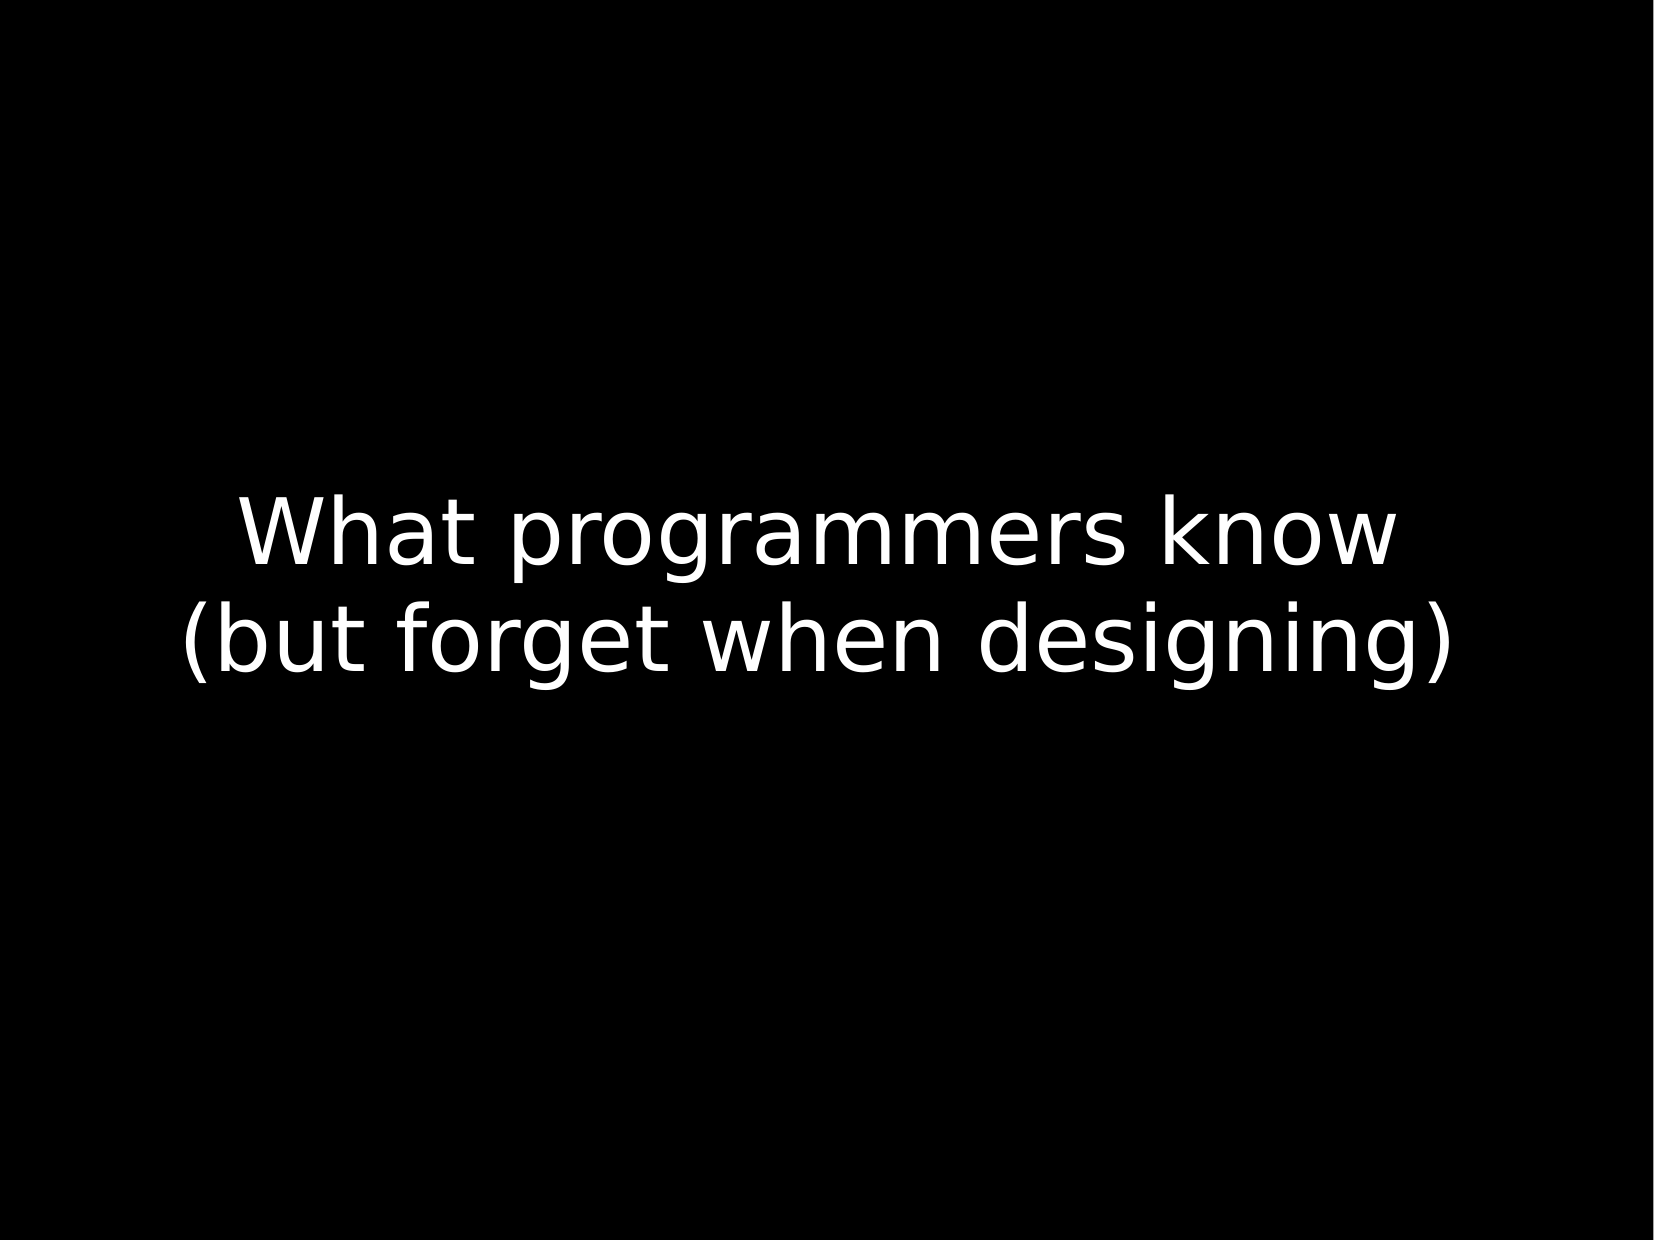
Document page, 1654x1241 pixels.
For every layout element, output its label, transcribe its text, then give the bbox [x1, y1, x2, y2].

title What programmers know (but forget when designing) [75, 478, 1564, 694]
